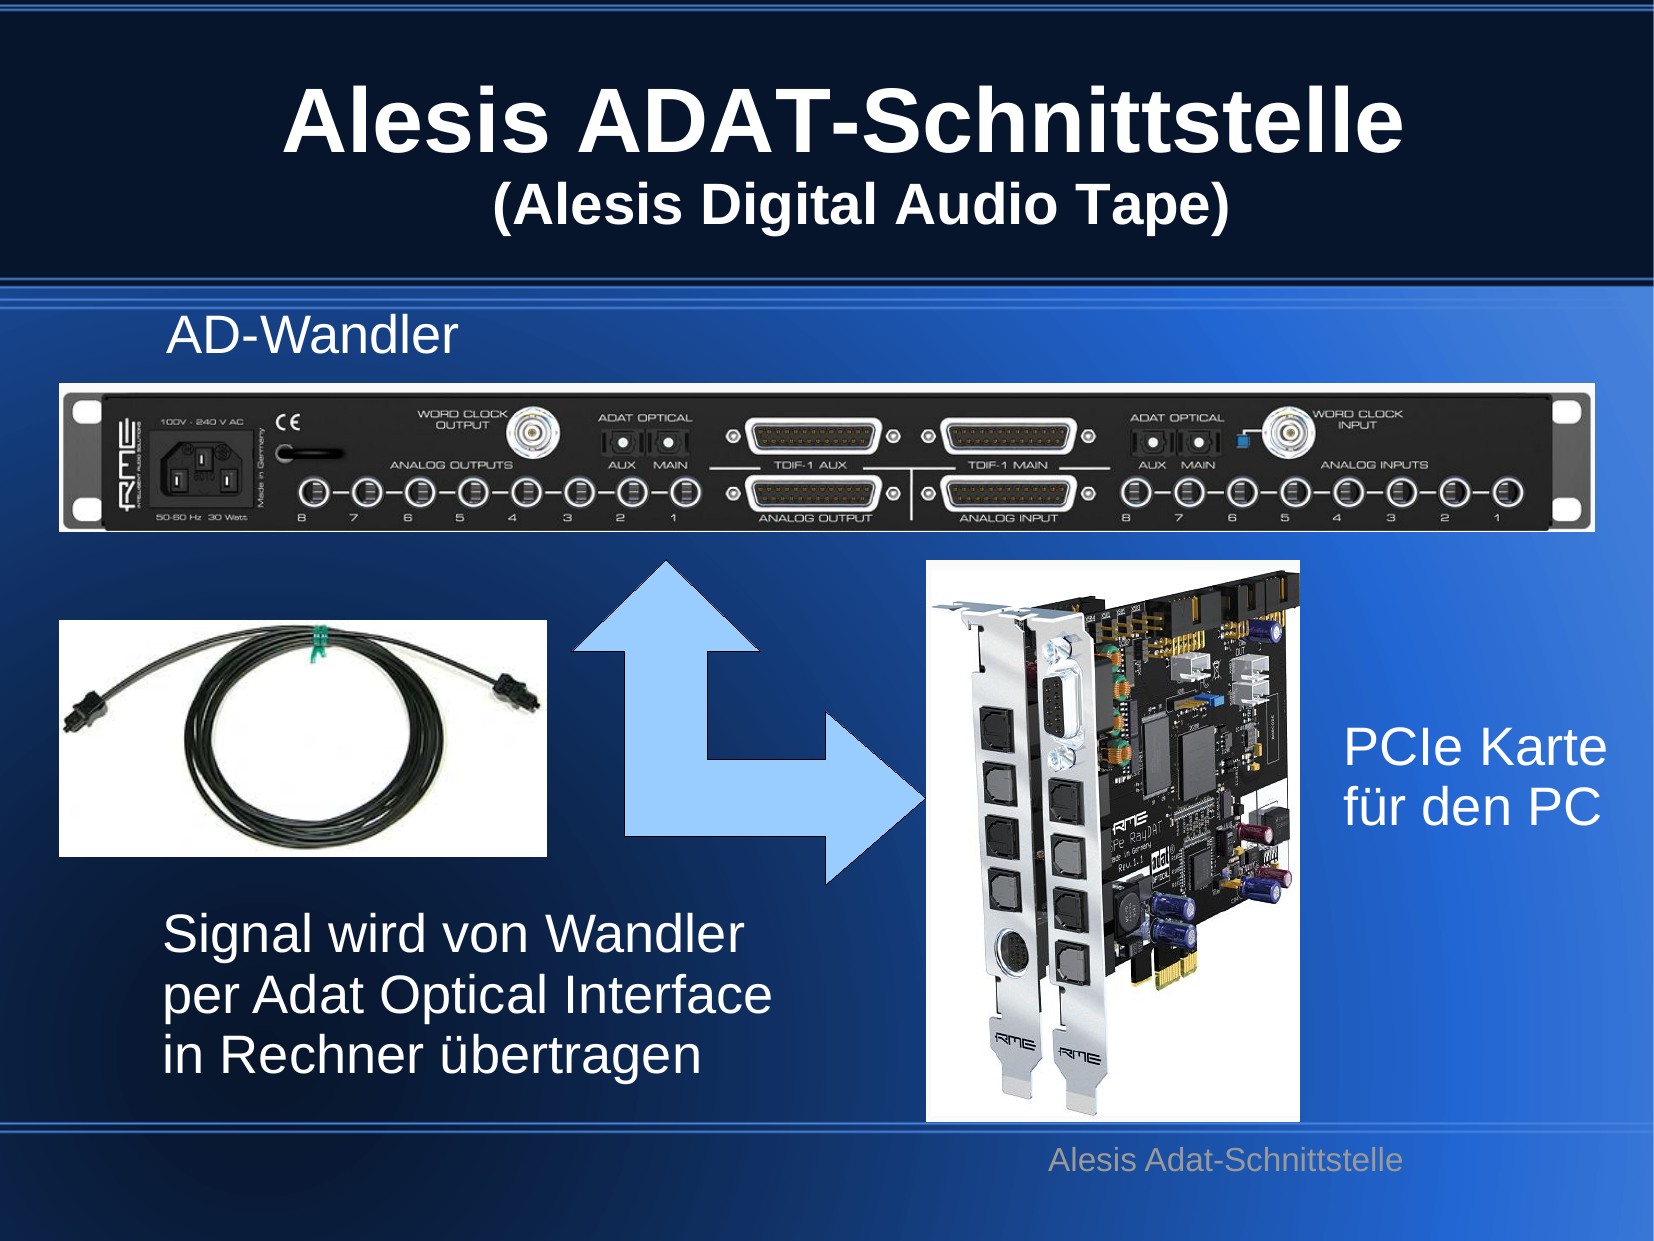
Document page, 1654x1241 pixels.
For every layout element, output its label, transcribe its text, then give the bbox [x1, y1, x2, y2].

picture [0, 0, 1654, 1241]
text_box [571, 559, 926, 885]
text_box Alesis Adat-Schnittstelle [1033, 1133, 1447, 1186]
text_box AD-Wandler [151, 297, 476, 373]
title Alesis ADAT-Schnittstelle (Alesis Digital Audio Tape) [82, 56, 1571, 250]
text_box PCIe Karte für den PC [1328, 708, 1624, 845]
text_box Signal wird von Wandler per Adat Optical Interface in Rechner übertragen [147, 896, 798, 1093]
